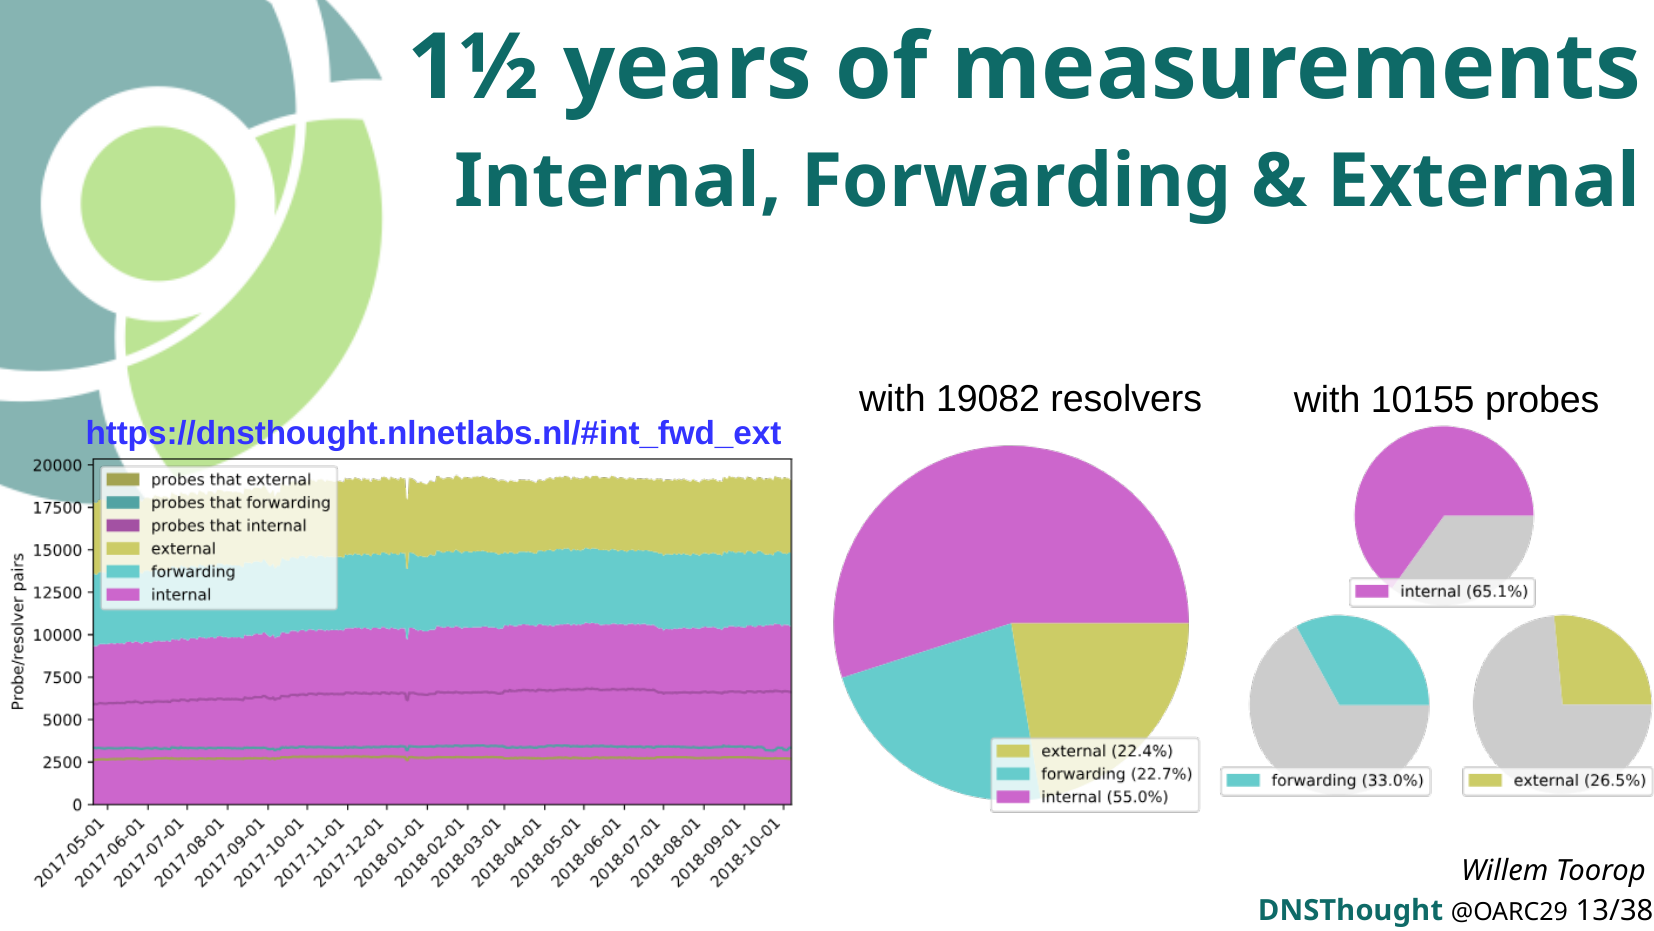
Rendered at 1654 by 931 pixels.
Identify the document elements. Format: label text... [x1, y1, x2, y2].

text_box with 19082 resolvers [844, 370, 1306, 465]
picture [0, 0, 1654, 902]
text_box https://dnsthought.nlnetlabs.nl/#int_fwd_ext [70, 407, 1123, 454]
text_box with 10155 probes [1279, 371, 1654, 466]
title 1½ years of measurements Internal, Forwarding & External [82, 8, 1642, 221]
